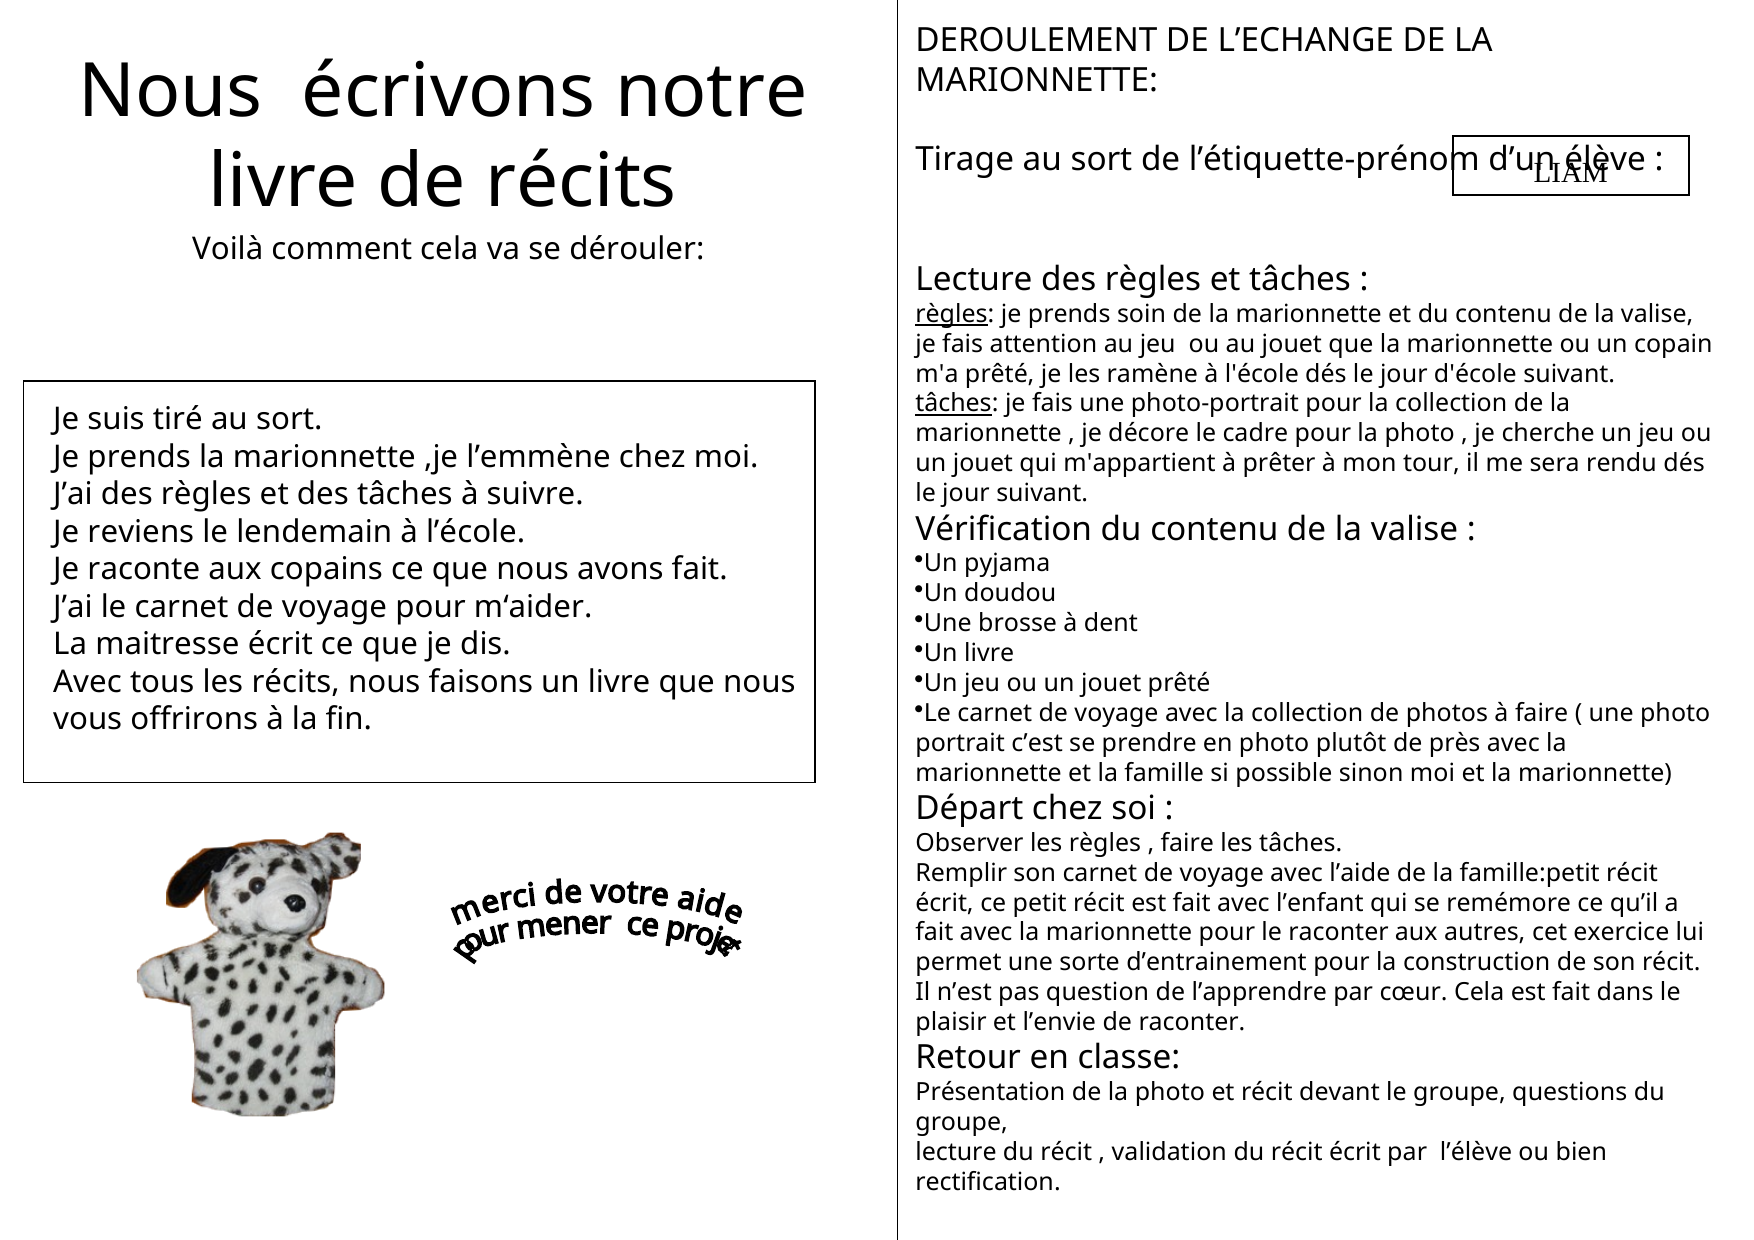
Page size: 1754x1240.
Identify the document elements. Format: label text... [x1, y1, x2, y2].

text_box DEROULEMENT DE L’ECHANGE DE LA MARIONNETTE: Tirage au sort de l’étiquette-prénom d’un élève : Lecture des règles et tâches : règles: je prends soin de la marionnette et du contenu de la valise, je fais attention au jeu ou au jouet que la marionnette ou un copain m'a prêté, je les ramène à l'école dés le jour d'école suivant. tâches: je fais une photo-portrait pour la collection de la marionnette , je décore le cadre pour la photo , je cherche un jeu ou un jouet qui m'appartient à prêter à mon tour, il me sera rendu dés le jour suivant. Vérification du contenu de la valise : Un pyjama Un doudou Une brosse à dent Un livre Un jeu ou un jouet prêté Le carnet de voyage avec la collection de photos à faire ( une photo portrait c’est se prendre en photo plutôt de près avec la marionnette et la famille si possible sinon moi et la marionnette) Départ chez soi : Observer les règles , faire les tâches. Remplir son carnet de voyage avec l’aide de la famille:petit récit écrit, ce petit récit est fait avec l’enfant qui se remémore ce qu’il a fait avec la marionnette pour le raconter aux autres, cet exercice lui permet une sorte d’entrainement pour la construction de son récit. Il n’est pas question de l’apprendre par cœur. Cela est fait dans le plaisir et l’envie de raconter. Retour en classe: Présentation de la photo et récit devant le groupe, questions du groupe, lecture du récit , validation du récit écrit par l’élève ou bien rectification. Nouveau tirage au sort….. [909, 11, 1725, 1240]
text_box LIAM [1464, 147, 1678, 184]
text_box merci de votre aide pour mener ce projet [454, 926, 498, 964]
text_box Voilà comment cela va se dérouler: [35, 382, 814, 782]
text_box Je suis tiré au sort. Je prends la marionnette ,je l’emmène chez moi. J’ai des règles et des tâches à suivre. Je reviens le lendemain à l’école. Je raconte aux copains ce que nous avons fait. J’ai le carnet de voyage pour m‘aider. La maitresse écrit ce que je dis. Avec tous les récits, nous faisons un livre que nous vous offrirons à la fin. [47, 392, 804, 759]
picture [118, 826, 390, 1122]
text_box Nous écrivons notre livre de récits [23, 35, 863, 334]
text_box Voilà comment cela va se dérouler: [35, 147, 863, 1164]
text_box merci de votre aide pour mener ce projet [705, 931, 741, 957]
